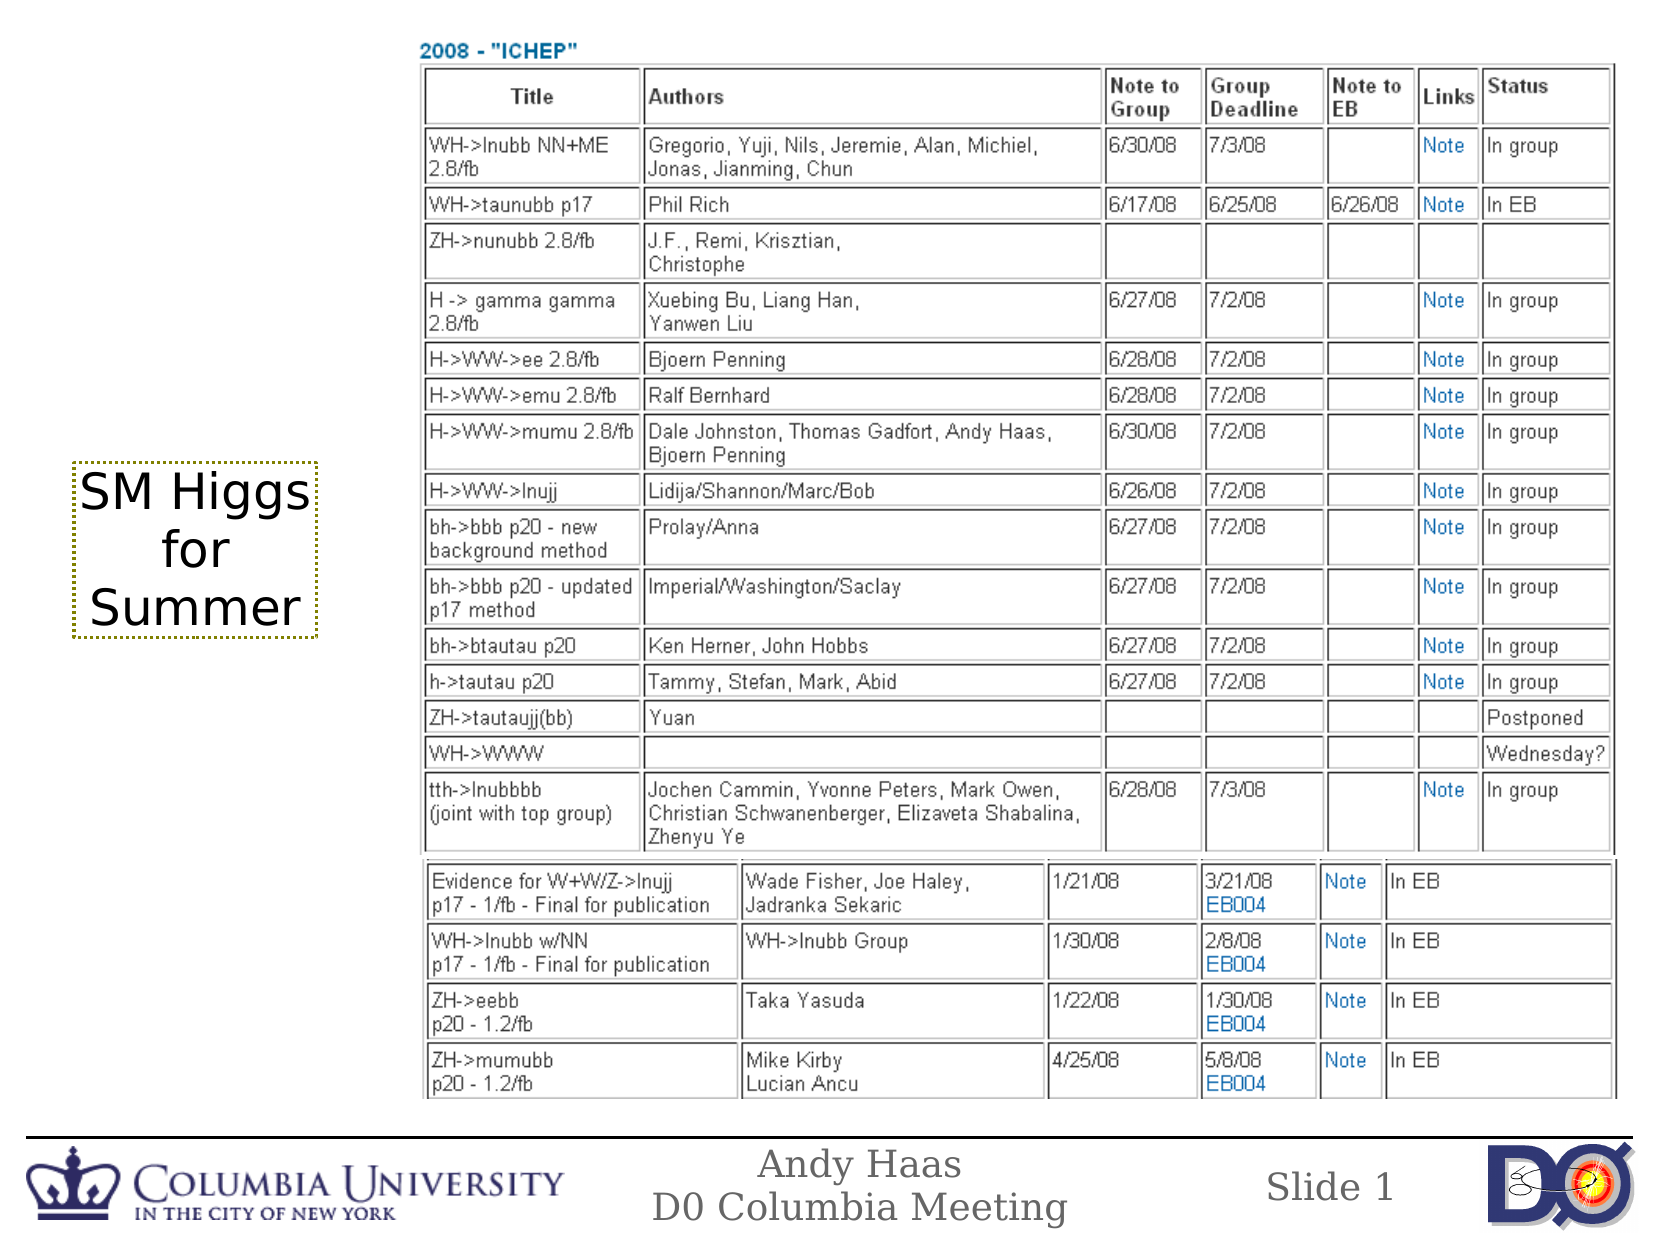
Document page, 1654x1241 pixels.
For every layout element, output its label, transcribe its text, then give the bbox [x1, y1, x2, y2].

picture [414, 37, 1617, 855]
picture [26, 1146, 565, 1220]
picture [1479, 1140, 1639, 1233]
picture [418, 859, 1622, 1099]
title SM Higgs for Summer [73, 462, 317, 638]
